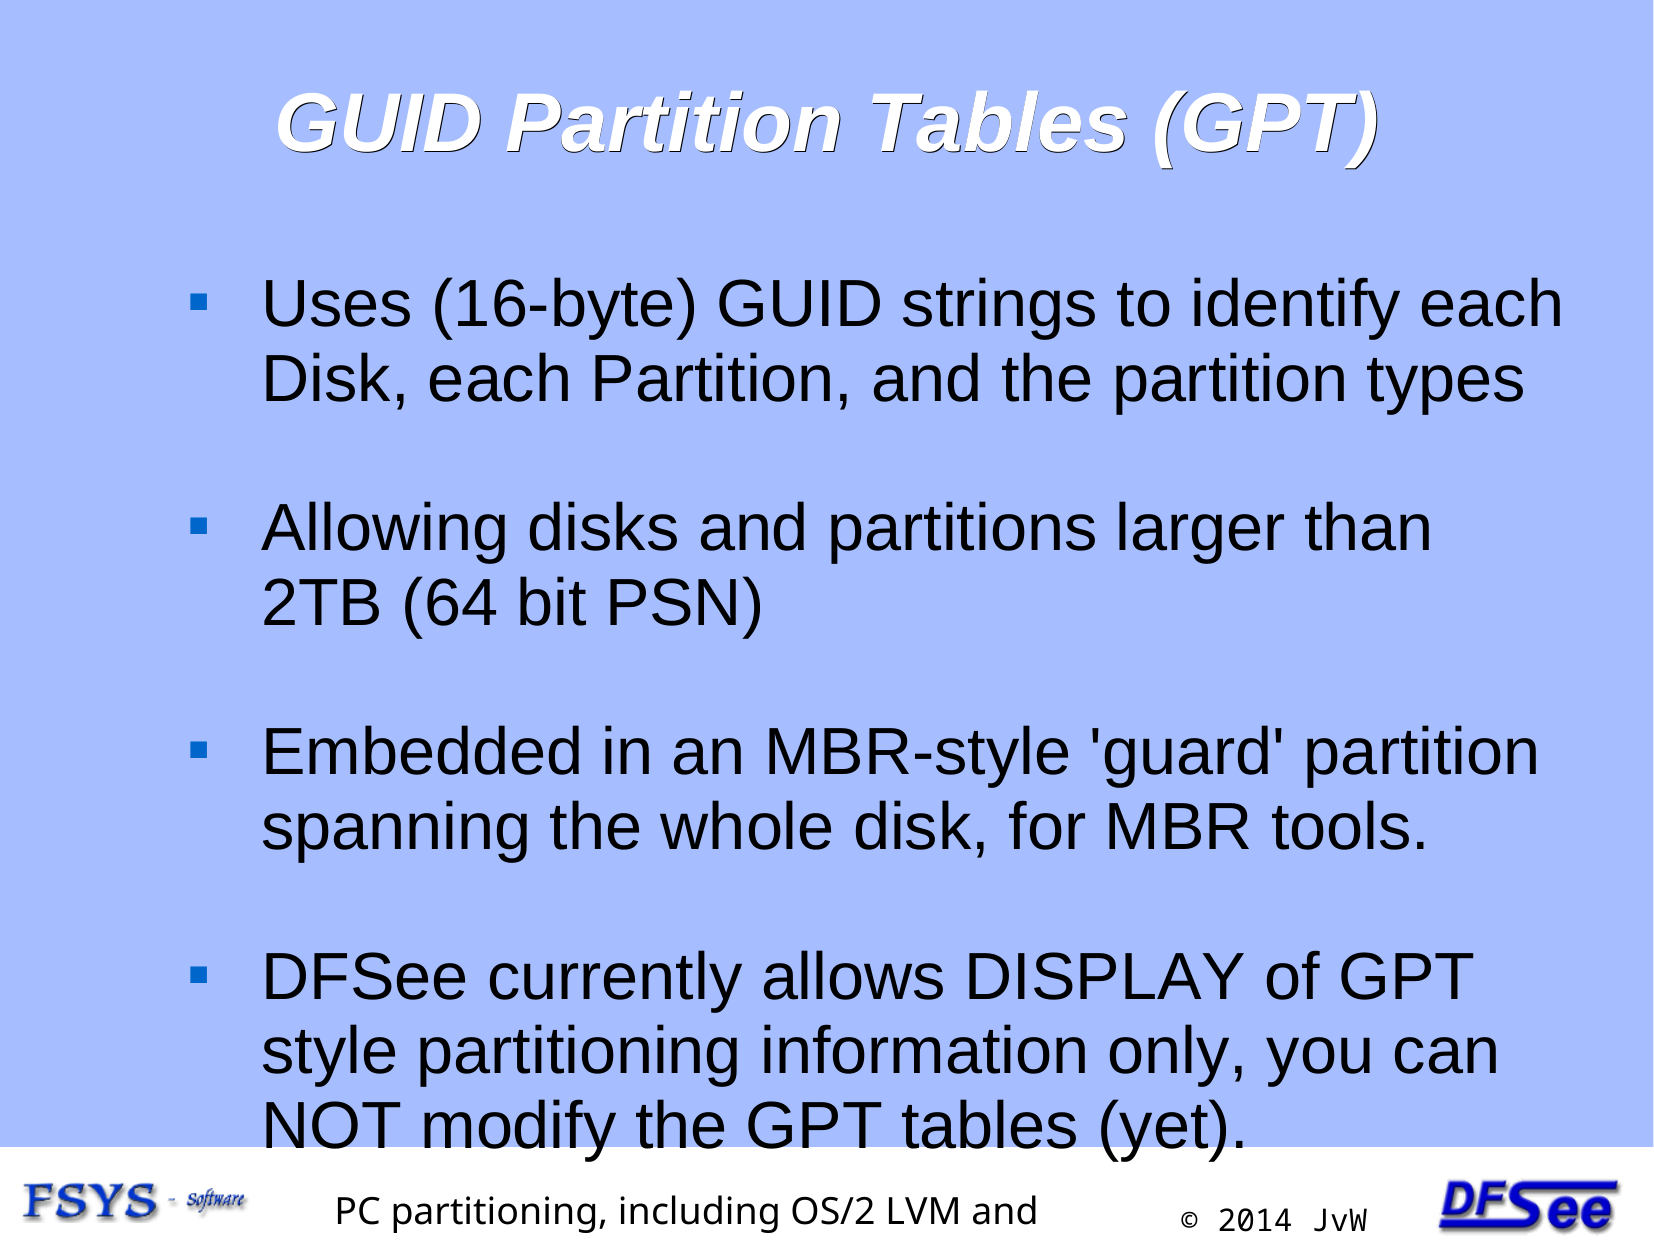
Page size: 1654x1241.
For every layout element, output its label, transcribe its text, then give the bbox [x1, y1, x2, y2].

list Uses (16-byte) GUID strings to identify each Disk, each Partition, and the partition types Allowing disks and partitions larger than 2TB (64 bit PSN) Embedded in an MBR-style 'guard' partition spanning the whole disk, for MBR tools. DFSee currently allows DISPLAY of GPT style partitioning information only, you can NOT modify the GPT tables (yet). [178, 265, 1570, 1151]
picture [1434, 1177, 1623, 1241]
picture [18, 1178, 254, 1223]
title GUID Partition Tables (GPT) [121, 19, 1534, 227]
